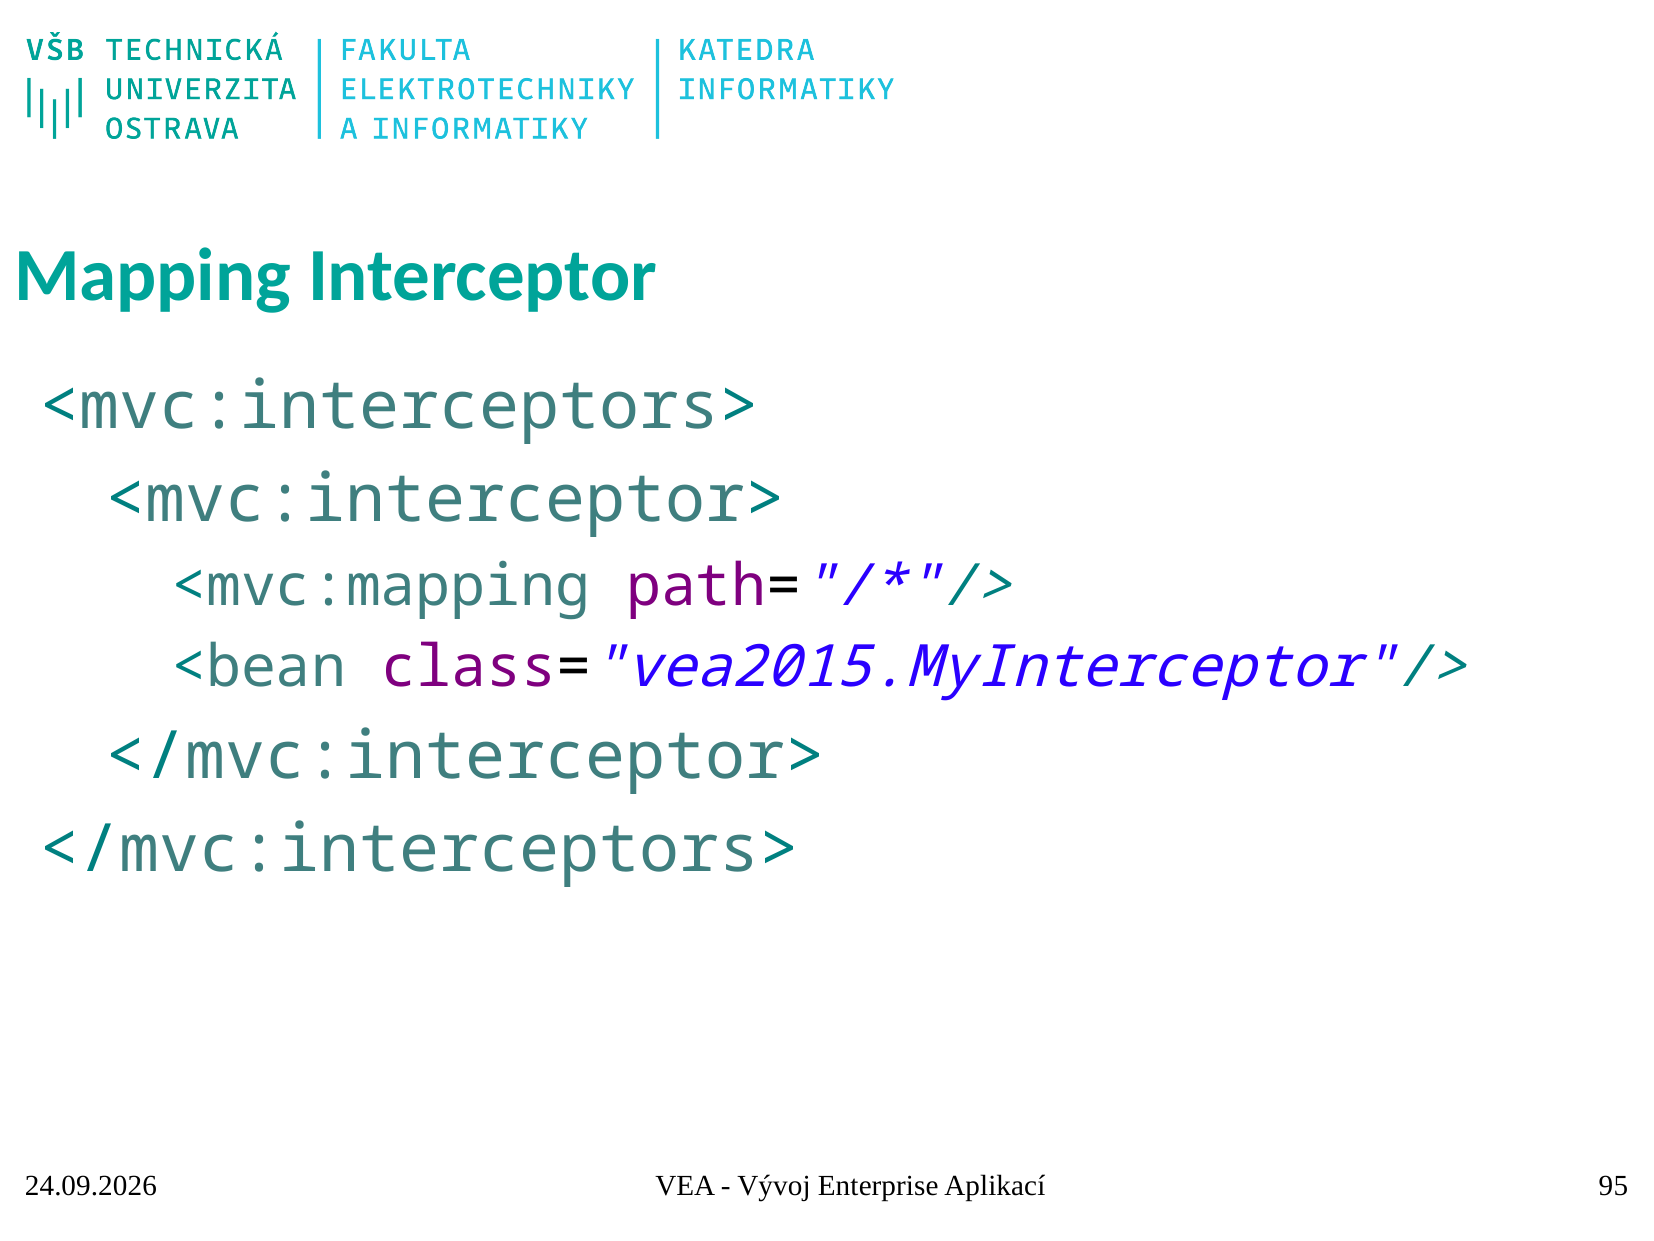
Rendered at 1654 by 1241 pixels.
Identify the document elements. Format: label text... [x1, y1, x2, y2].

title Mapping Interceptor [14, 165, 1619, 319]
list <mvc:interceptors> <mvc:interceptor> <mvc:mapping path="/*"/> <bean class="vea2015.MyInterceptor"/> </mvc:interceptor> </mvc:interceptors> [24, 354, 1629, 1146]
picture [26, 31, 894, 139]
